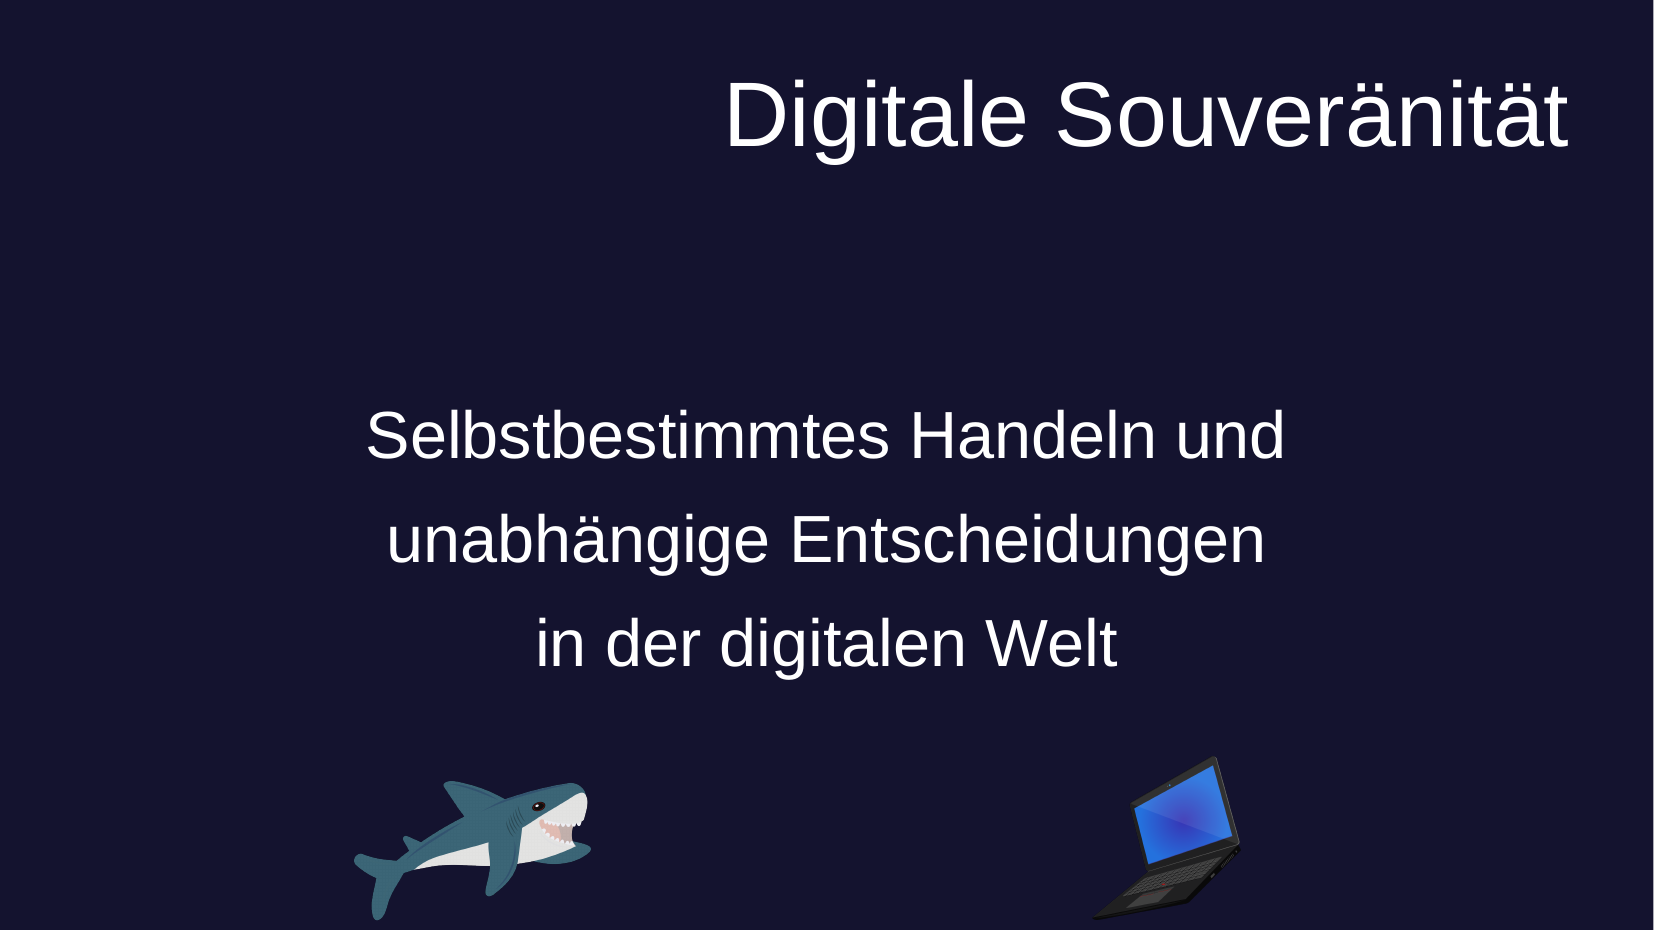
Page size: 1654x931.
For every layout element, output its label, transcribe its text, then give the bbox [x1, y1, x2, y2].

title Digitale Souveränität [82, 37, 1571, 193]
picture [354, 781, 591, 931]
picture [1092, 757, 1241, 920]
list Selbstbestimmtes Handeln und unabhängige Entscheidungen in der digitalen Welt [82, 217, 1571, 757]
